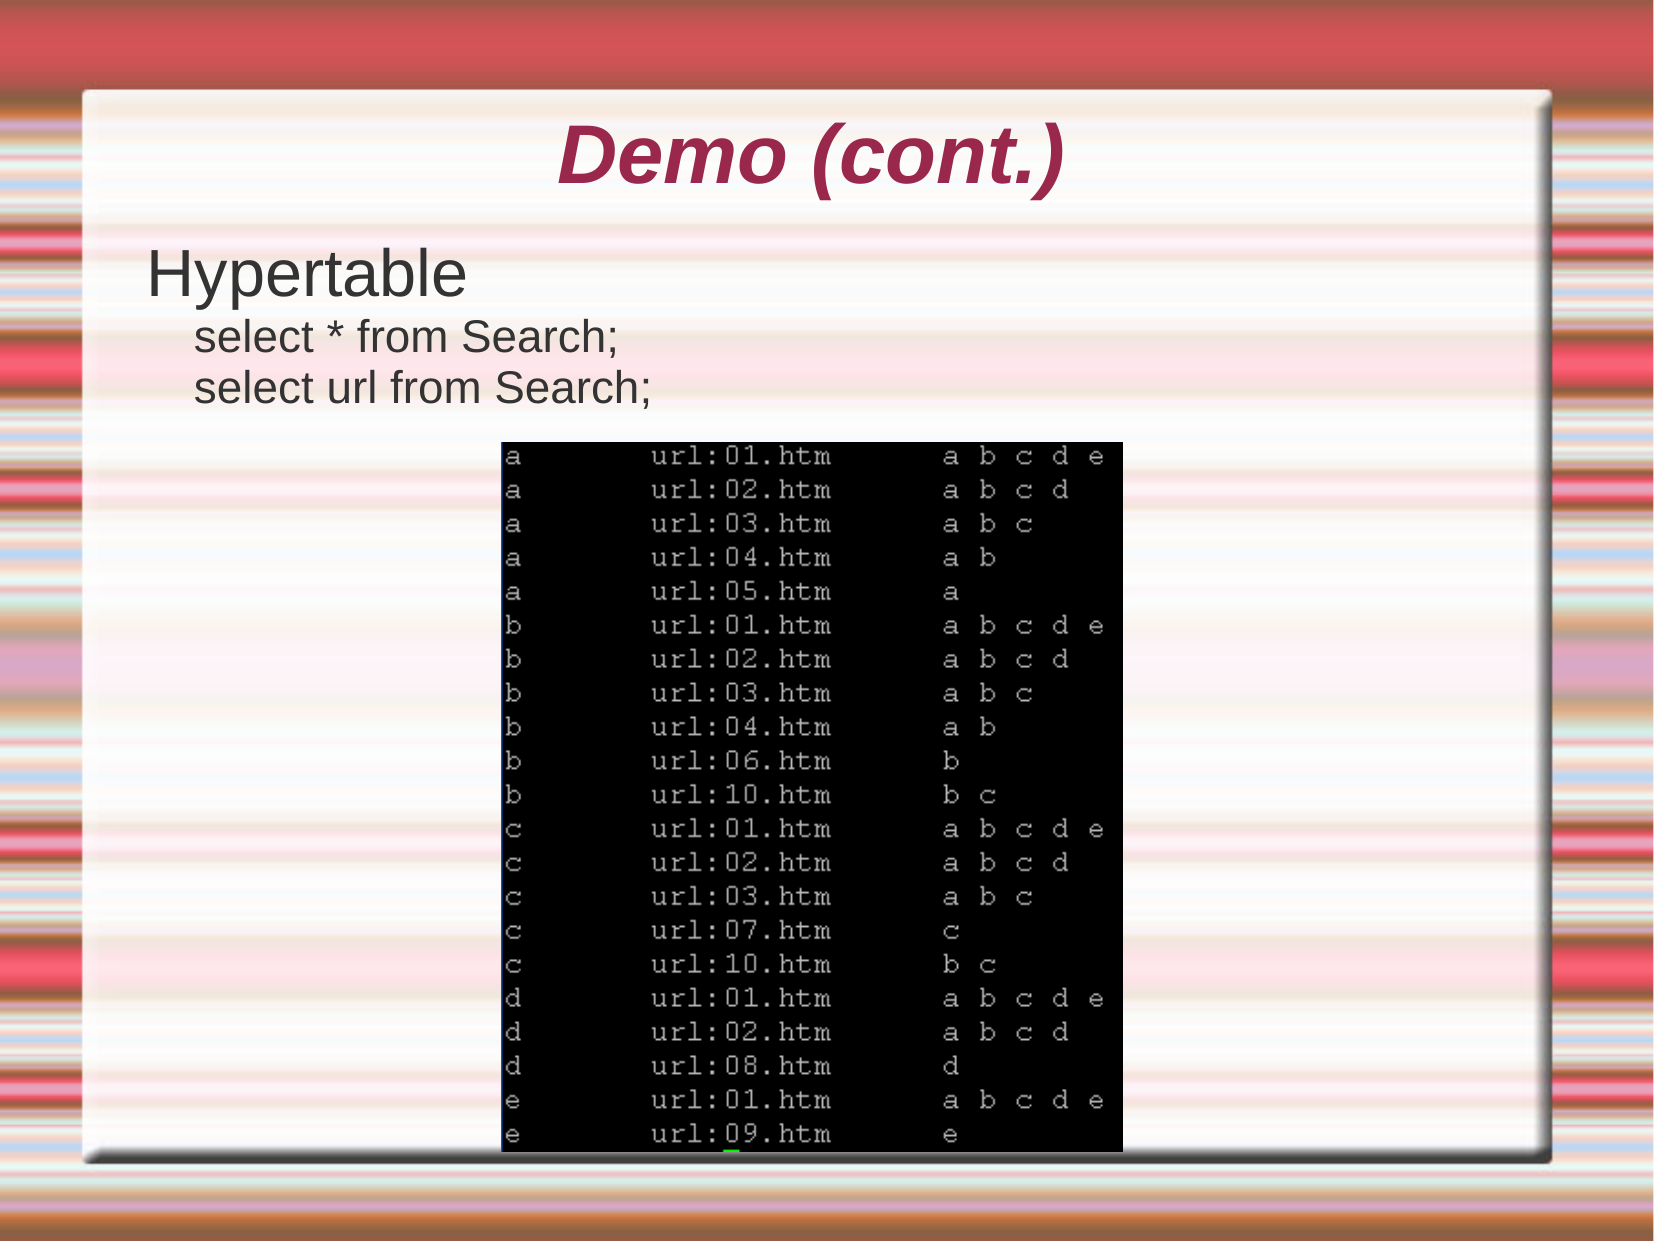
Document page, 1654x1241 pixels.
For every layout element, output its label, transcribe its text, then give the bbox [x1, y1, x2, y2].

title Demo (cont.) [88, 59, 1536, 252]
list Hypertable select * from Search; select url from Search; [134, 236, 1516, 1118]
picture [0, 0, 1654, 1241]
